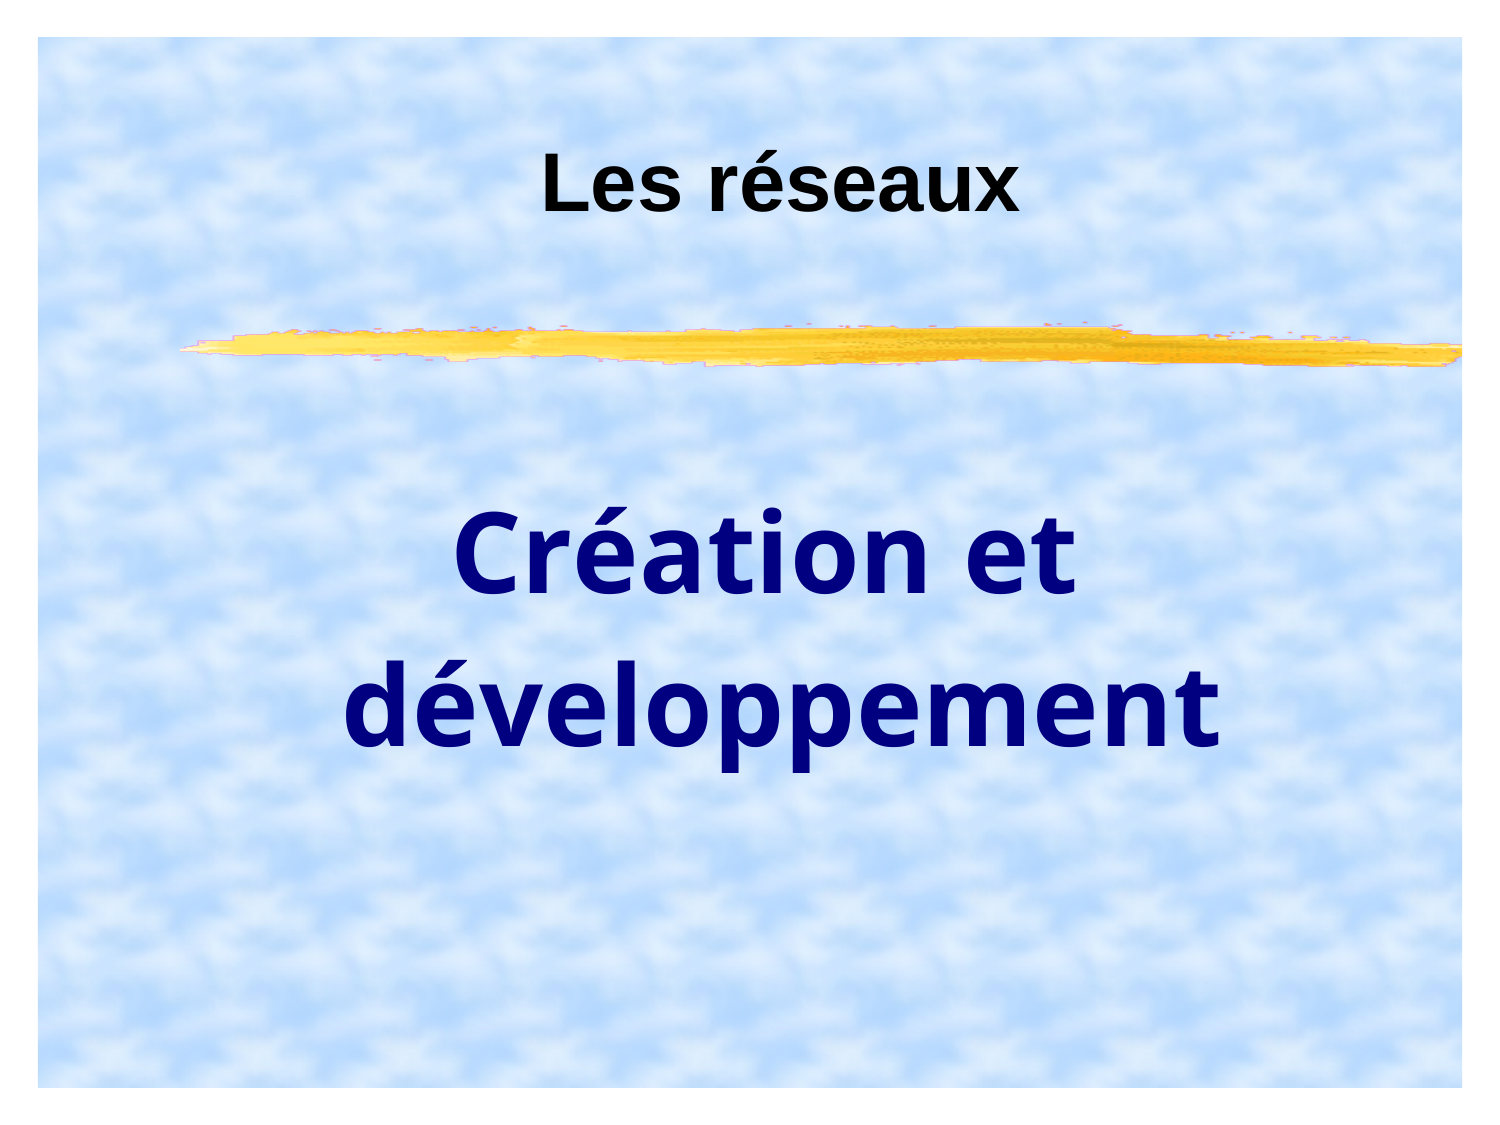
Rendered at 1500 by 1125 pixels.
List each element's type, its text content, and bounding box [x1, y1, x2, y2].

title Les réseaux [145, 66, 1416, 300]
picture [37, 37, 1463, 1088]
subtitle Création et développement [155, 488, 1338, 764]
